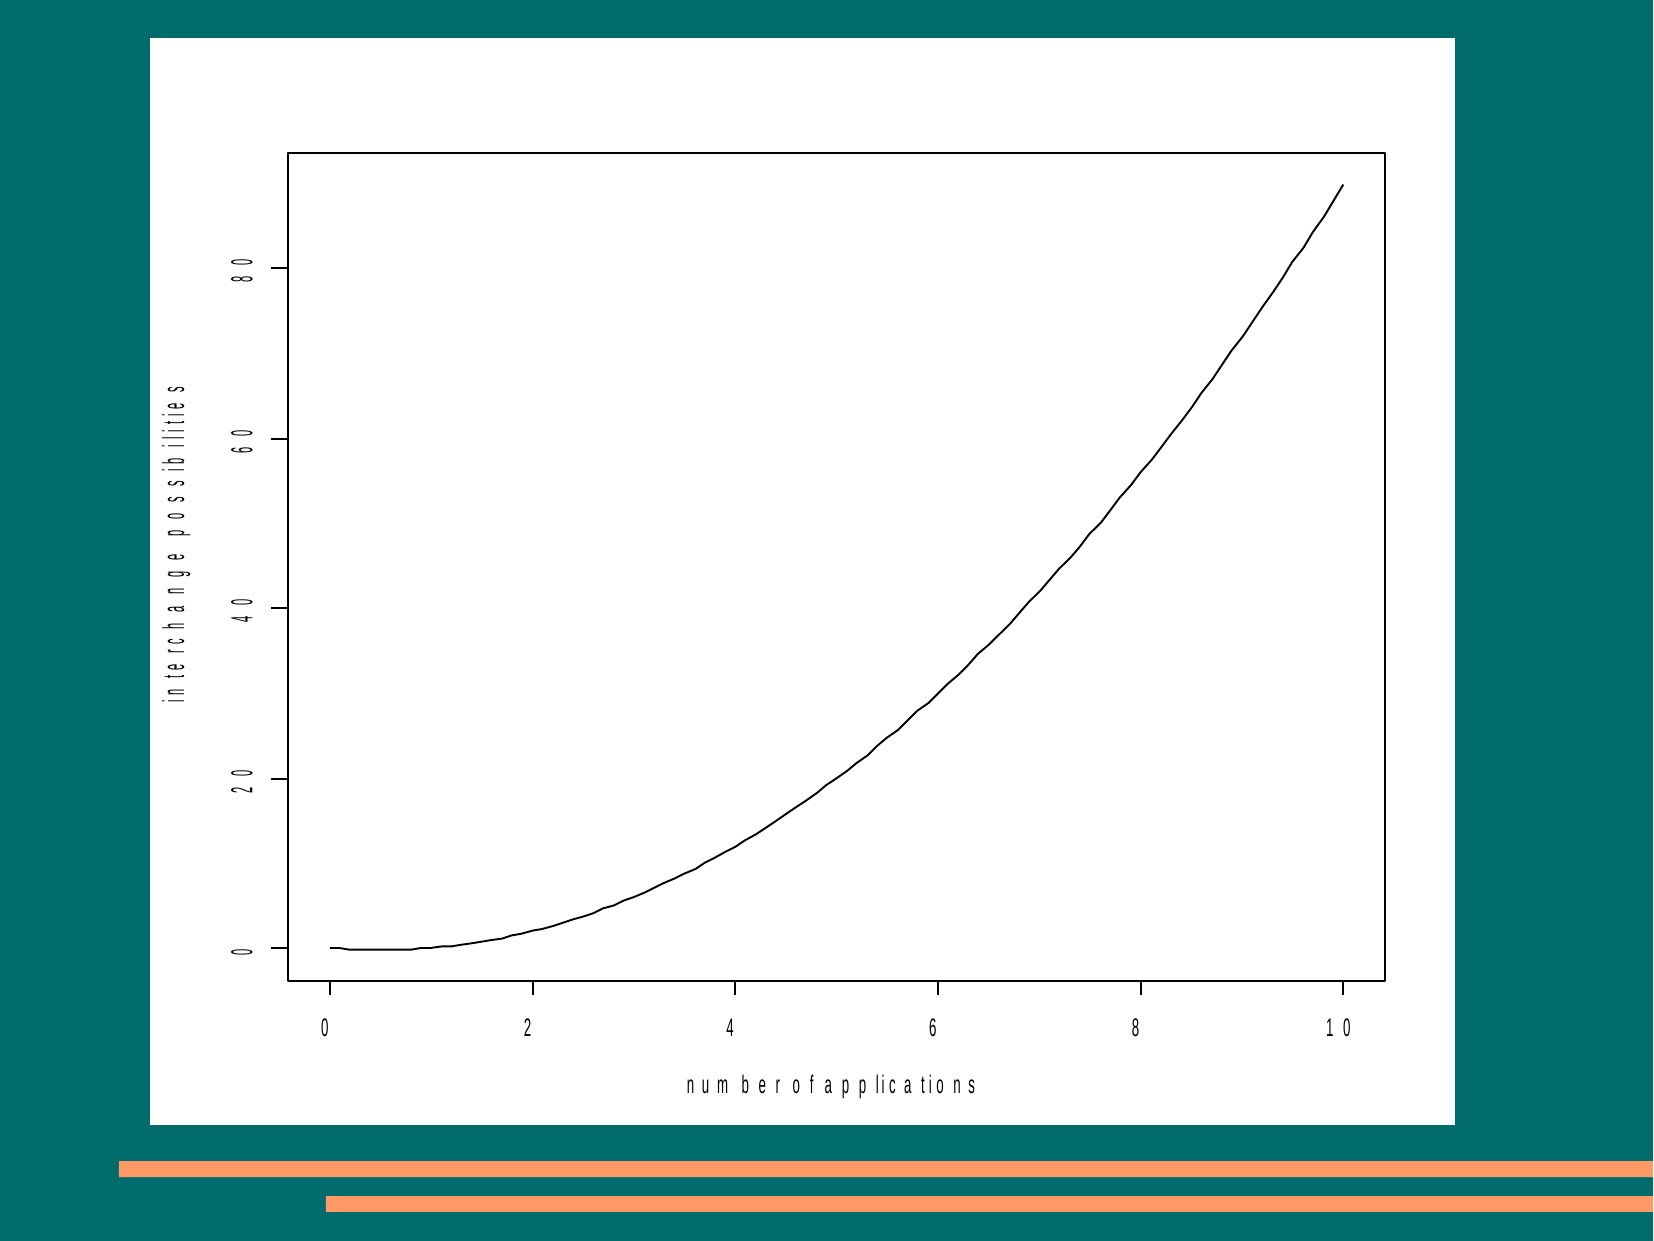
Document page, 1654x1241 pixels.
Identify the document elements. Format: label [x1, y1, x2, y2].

picture [150, 37, 1456, 1126]
